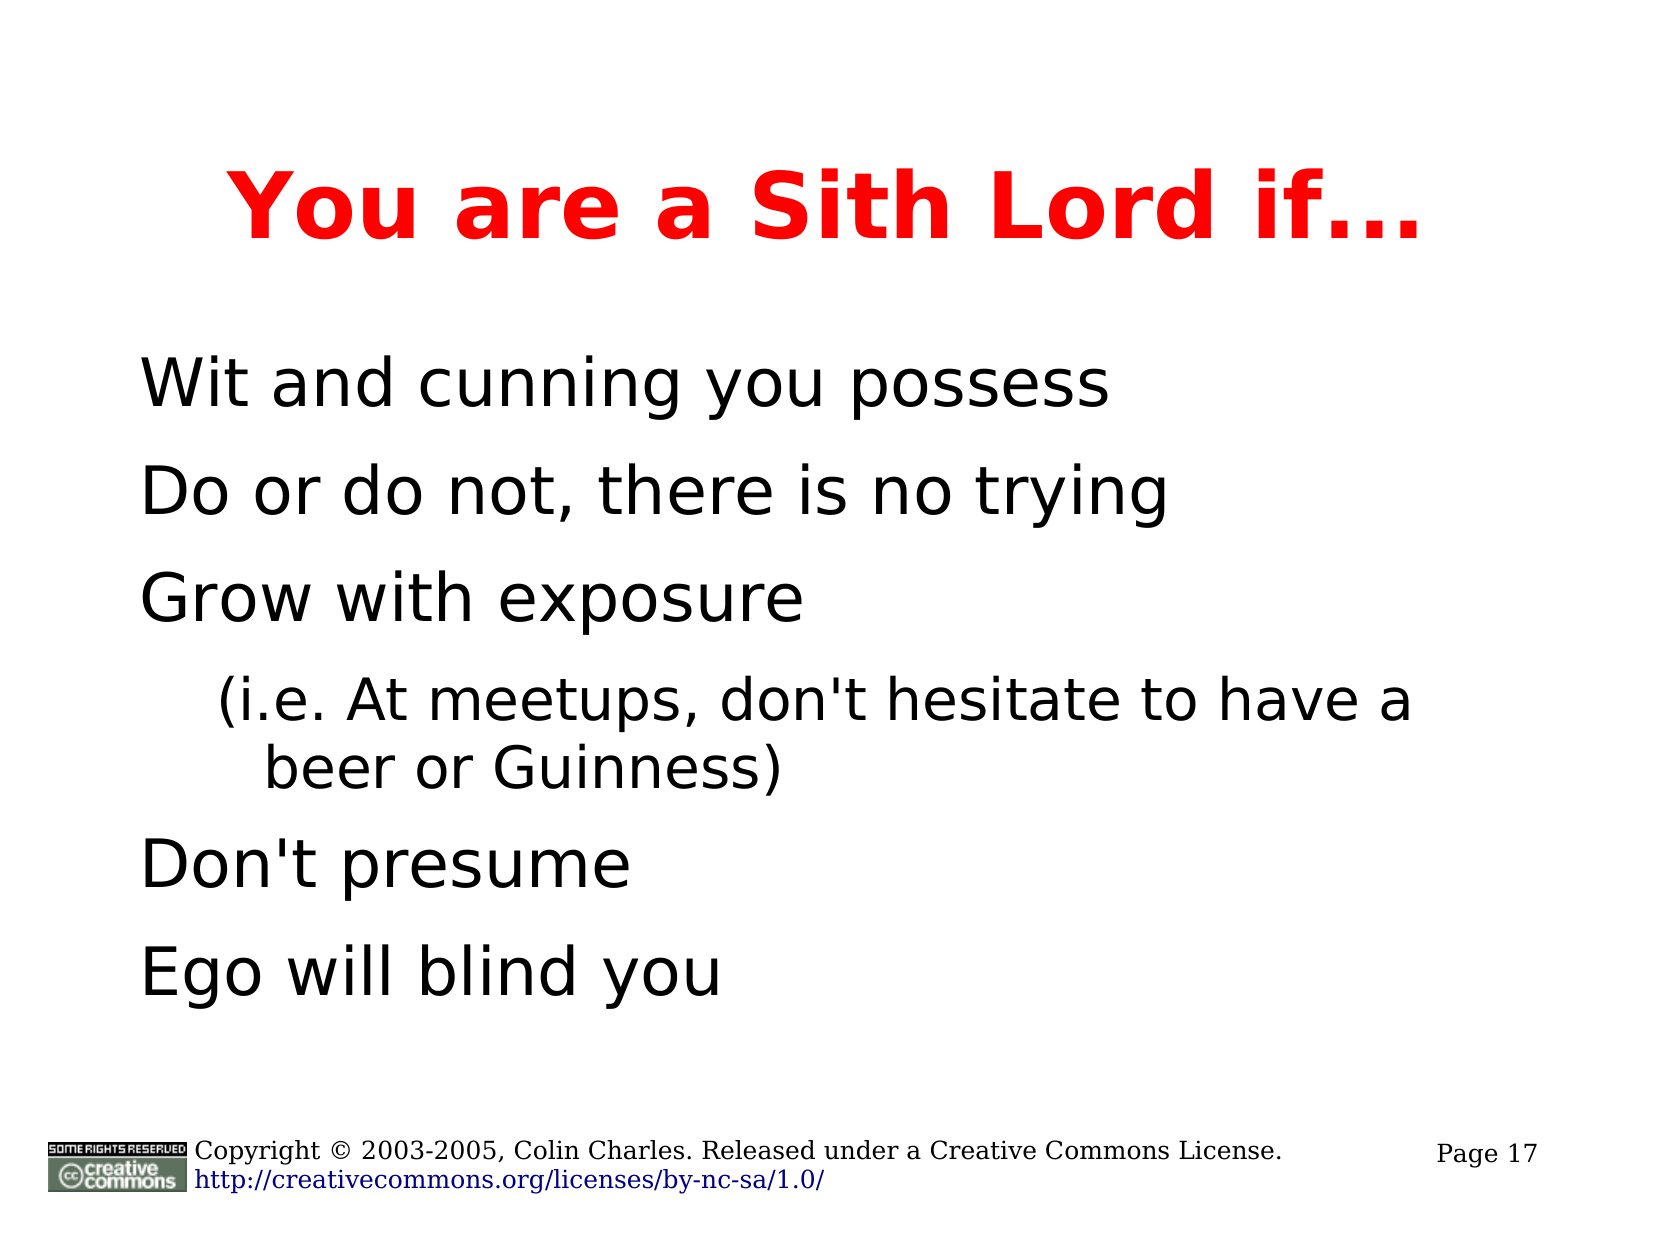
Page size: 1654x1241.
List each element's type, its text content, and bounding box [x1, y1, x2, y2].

title You are a Sith Lord if... [121, 102, 1534, 311]
list Wit and cunning you possess Do or do not, there is no trying Grow with exposure (i.e. At meetups, don't hesitate to have a beer or Guinness) Don't presume Ego will blind you [121, 344, 1534, 1127]
picture [48, 1142, 187, 1192]
